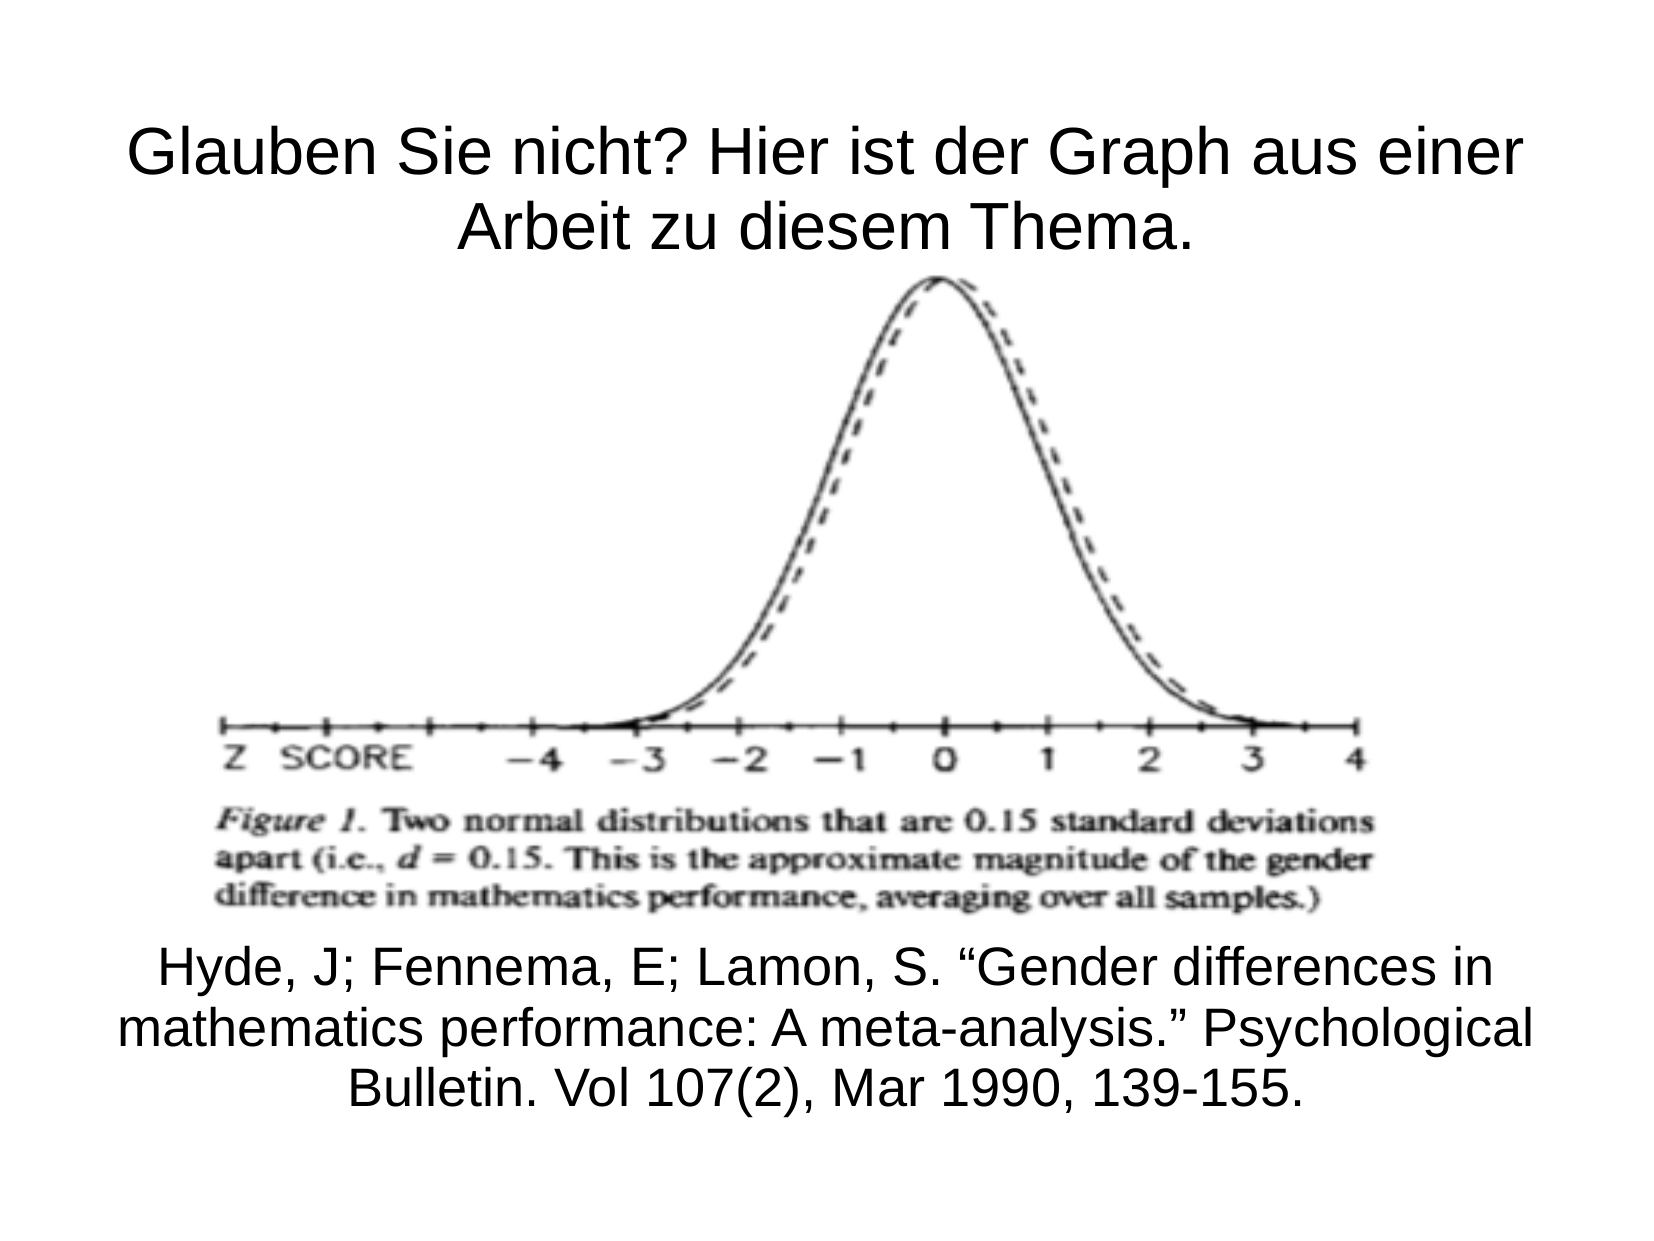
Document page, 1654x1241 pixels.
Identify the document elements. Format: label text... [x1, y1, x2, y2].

subtitle Glauben Sie nicht? Hier ist der Graph aus einer Arbeit zu diesem Thema. Hyde, J; Fennema, E; Lamon, S. “Gender differences in mathematics performance: A meta-analysis.” Psychological Bulletin. Vol 107(2), Mar 1990, 139-155. [82, 24, 1571, 1209]
